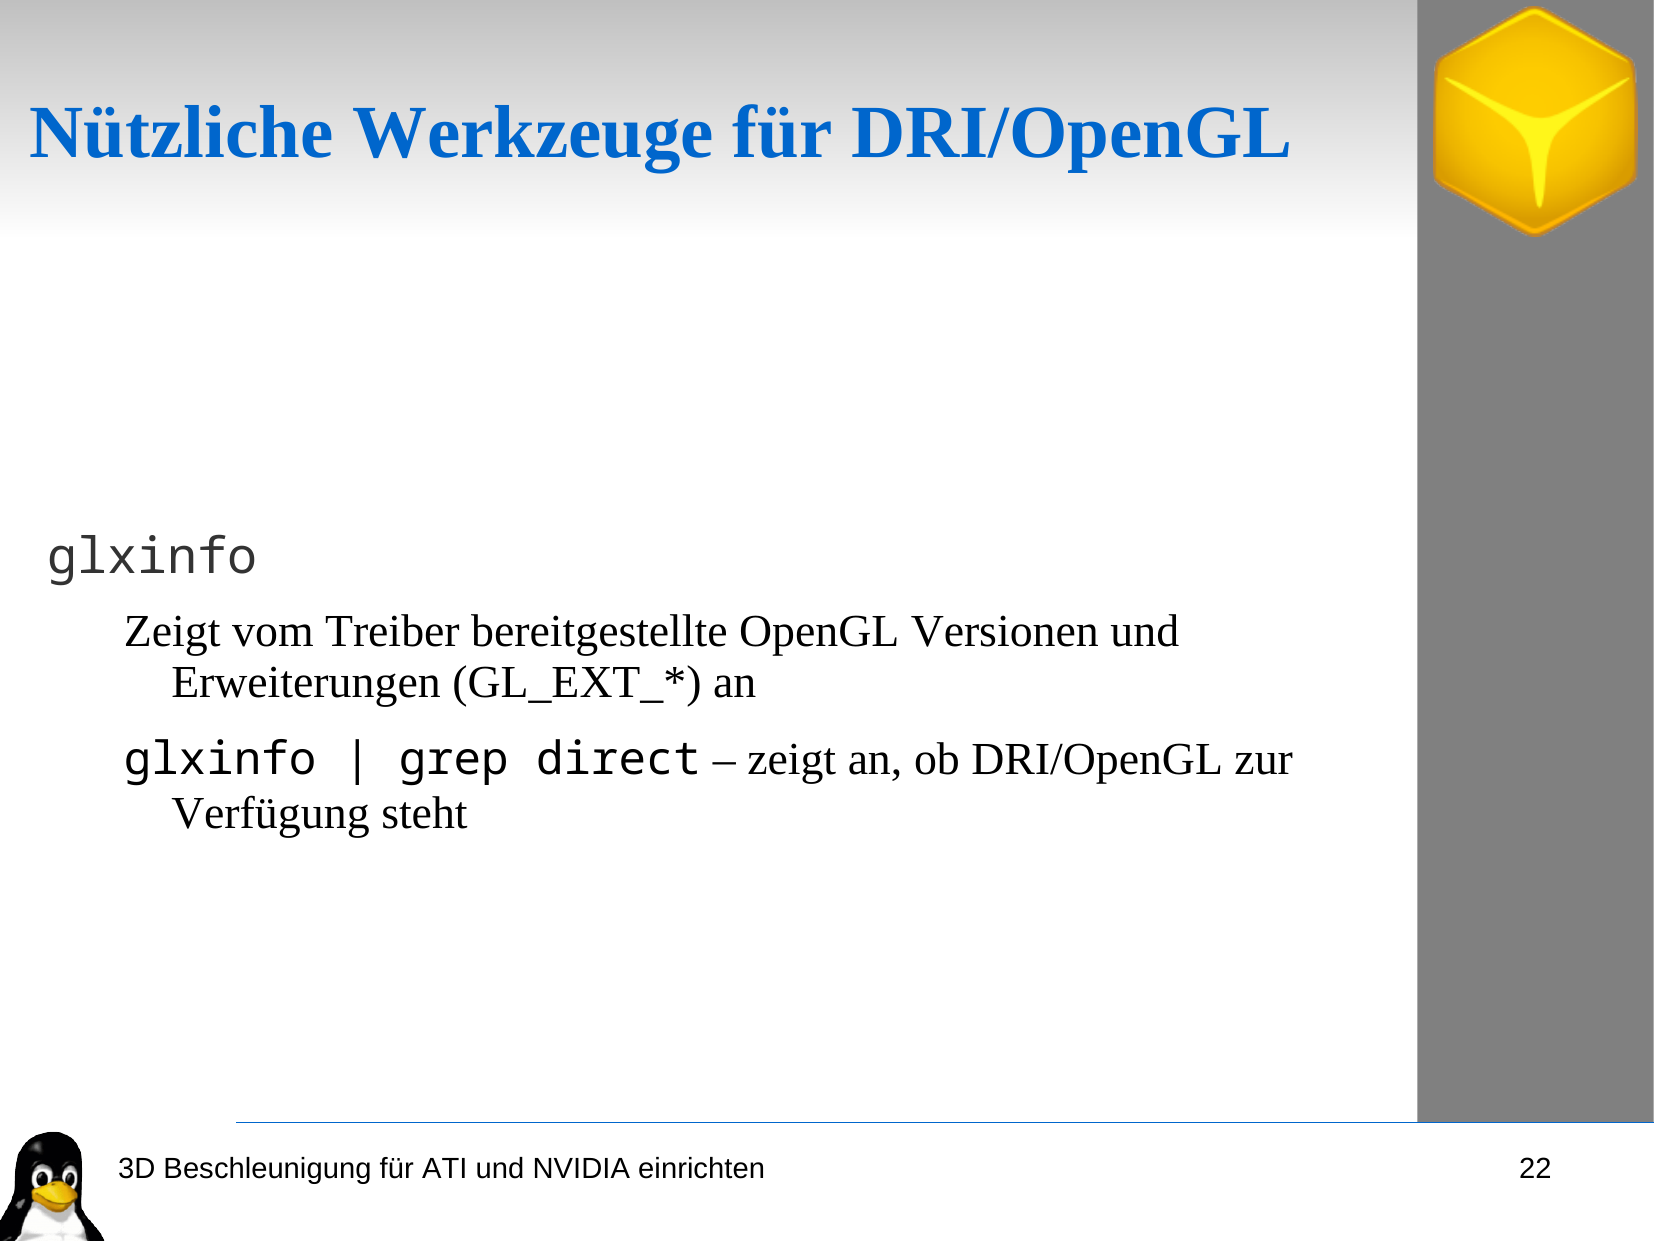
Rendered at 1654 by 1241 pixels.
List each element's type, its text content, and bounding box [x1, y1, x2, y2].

picture [139, 1160, 148, 1176]
picture [0, 1121, 148, 1241]
list glxinfo Zeigt vom Treiber bereitgestellte OpenGL Versionen und Erweiterungen (GL_EXT_*) an glxinfo | grep direct – zeigt an, ob DRI/OpenGL zur Verfügung steht [29, 265, 1388, 1093]
title Nützliche Werkzeuge für DRI/OpenGL [29, 29, 1388, 237]
picture [1433, 6, 1638, 237]
